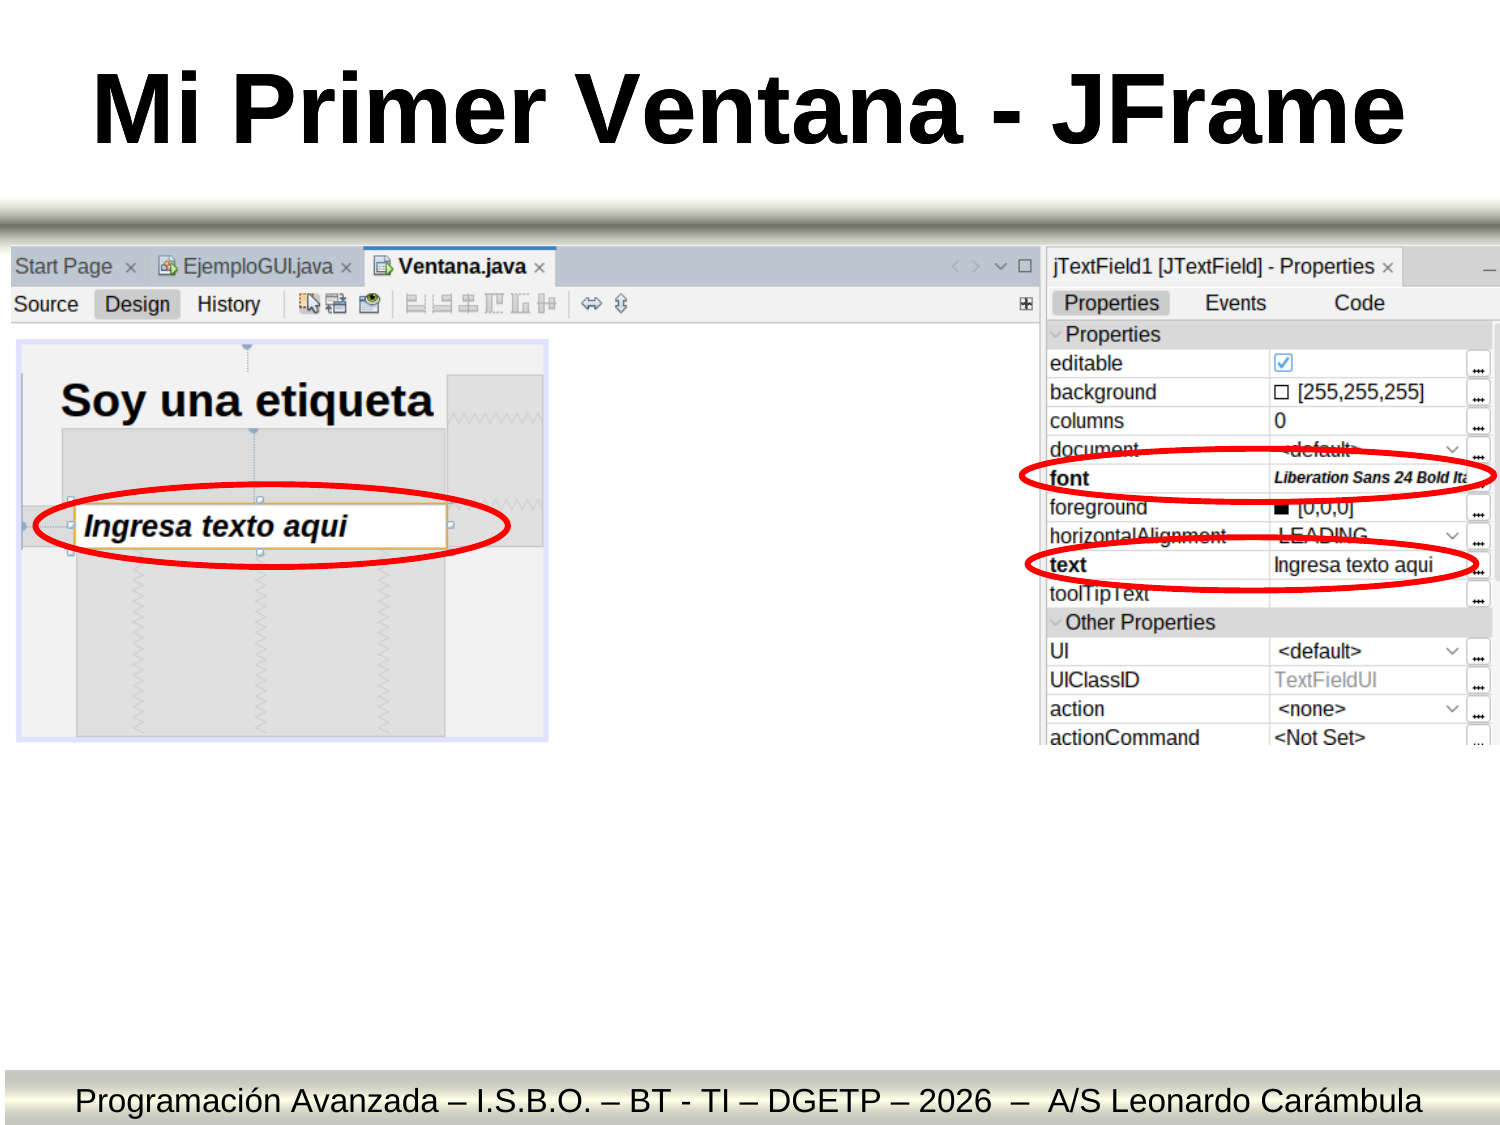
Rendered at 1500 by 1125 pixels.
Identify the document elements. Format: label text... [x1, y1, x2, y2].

title Mi Primer Ventana - JFrame [0, 9, 1500, 198]
picture [11, 245, 1500, 745]
